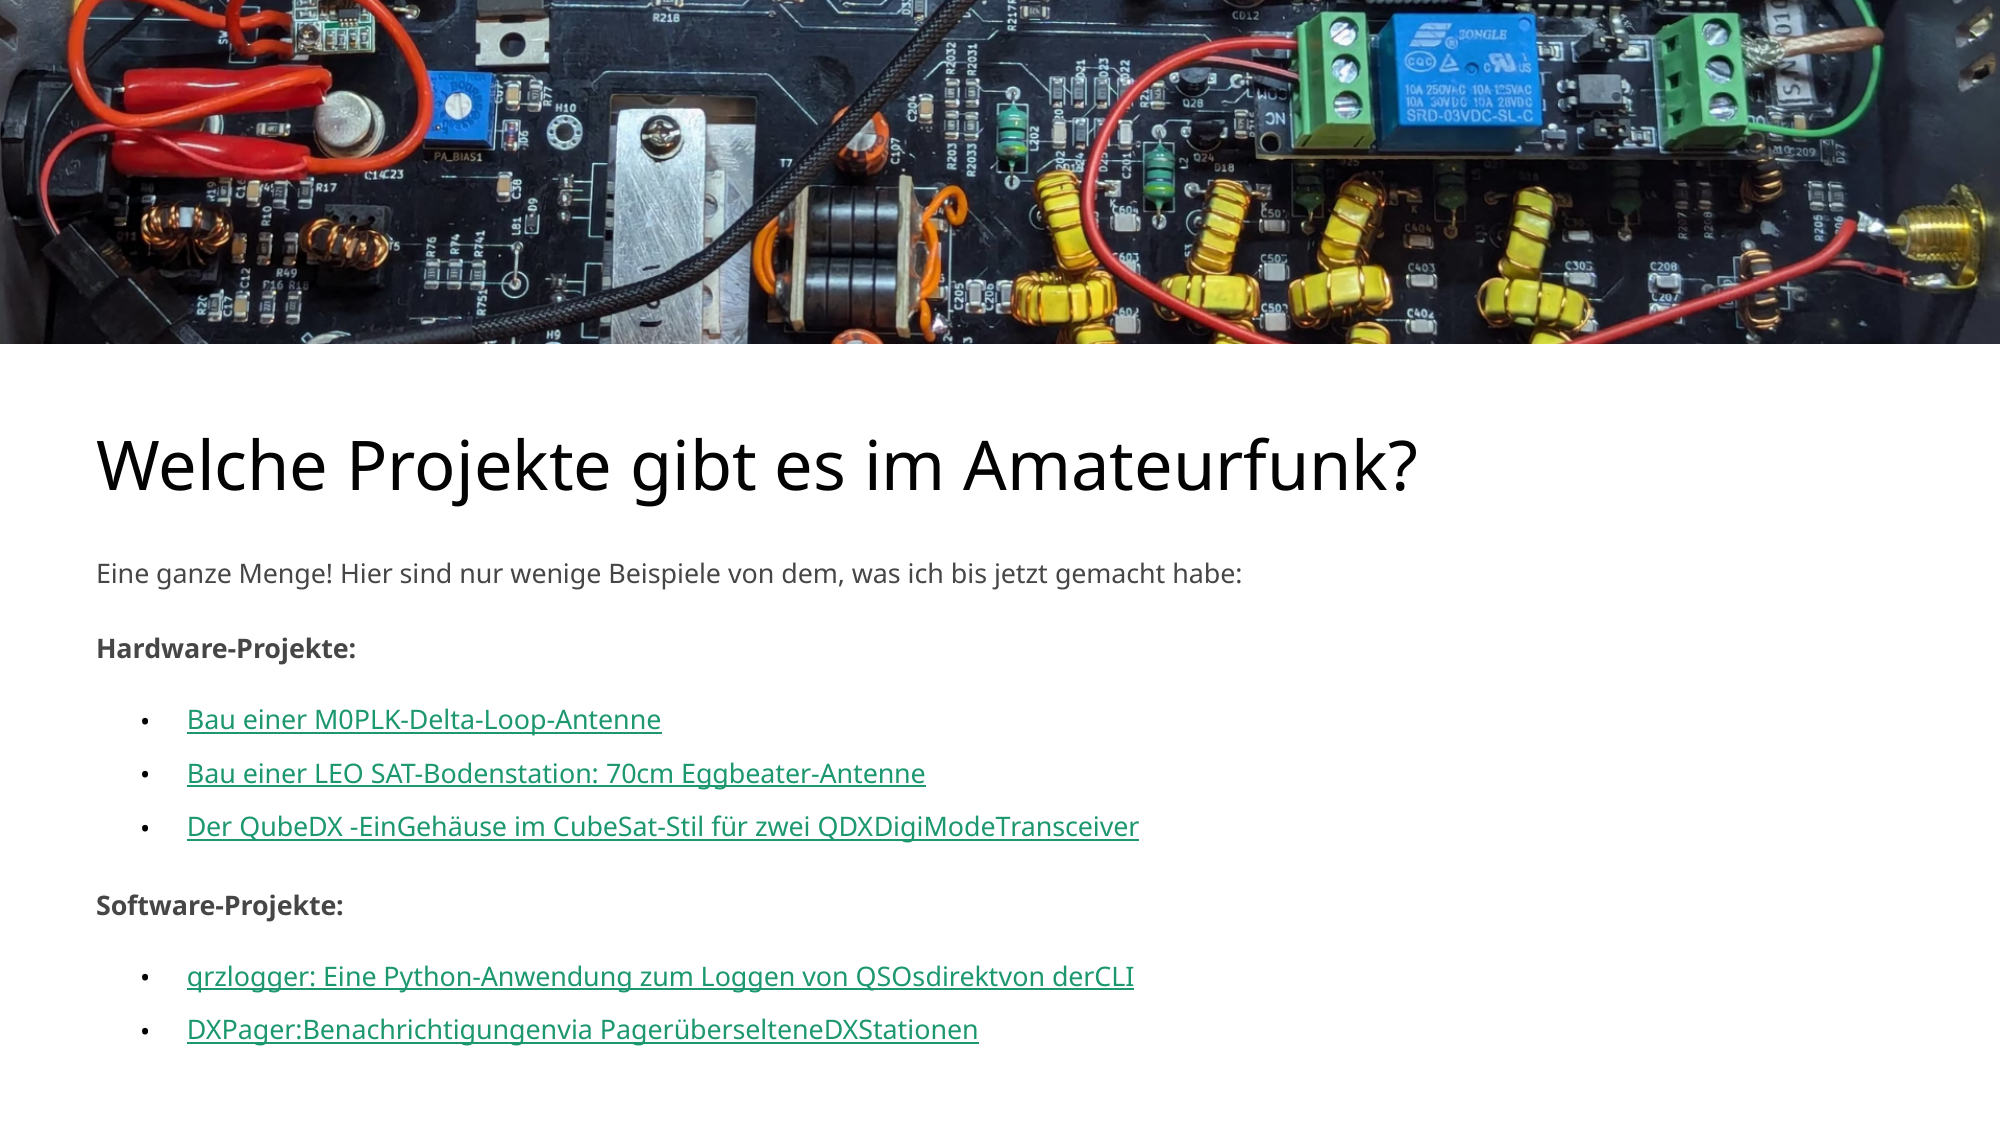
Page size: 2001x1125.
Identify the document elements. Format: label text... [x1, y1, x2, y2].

text_box DXPager: Benachrichtigungen via Pager über seltene DX Stationen [140, 1006, 1904, 1050]
text_box Hardware-Projekte: [96, 621, 1904, 665]
text_box qrzlogger: Eine Python-Anwendung zum Loggen von QSOs direkt von der CLI [140, 952, 1904, 996]
text_box Eine ganze Menge! Hier sind nur wenige Beispiele von dem, was ich bis jetzt gemacht habe: [96, 546, 1904, 590]
text_box Software-Projekte: [96, 877, 1904, 921]
picture [0, 0, 2000, 344]
text_box Der QubeDX - Ein Gehäuse im CubeSat-Stil für zwei QDX Digi Mode Transceiver [140, 803, 1904, 847]
text_box Bau einer M0PLK-Delta-Loop-Antenne [140, 695, 1904, 739]
text_box Bau einer LEO SAT-Bodenstation: 70cm Eggbeater-Antenne [140, 749, 1904, 793]
text_box Welche Projekte gibt es im Amateurfunk? [96, 419, 1488, 505]
